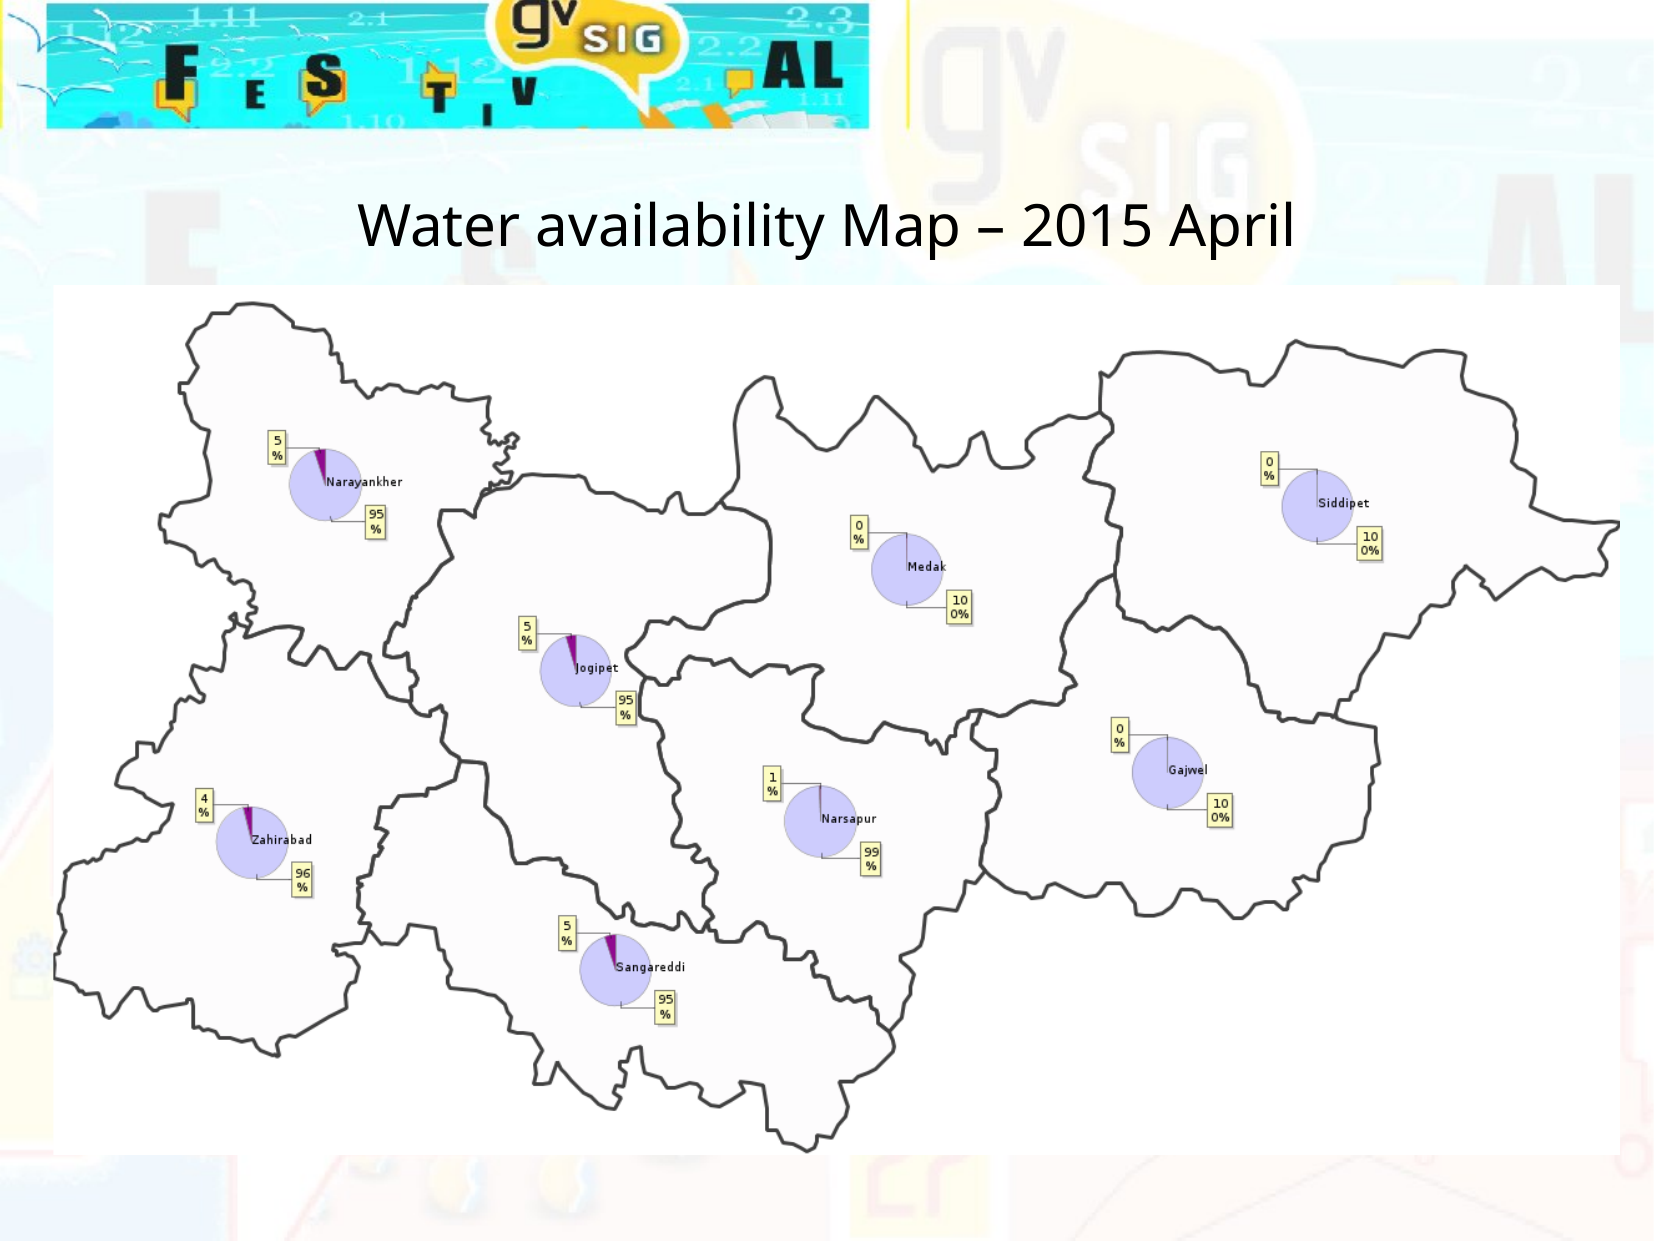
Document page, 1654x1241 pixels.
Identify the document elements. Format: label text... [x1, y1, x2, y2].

title Water availability Map – 2015 April [82, 120, 1571, 285]
picture [0, 0, 1654, 1241]
